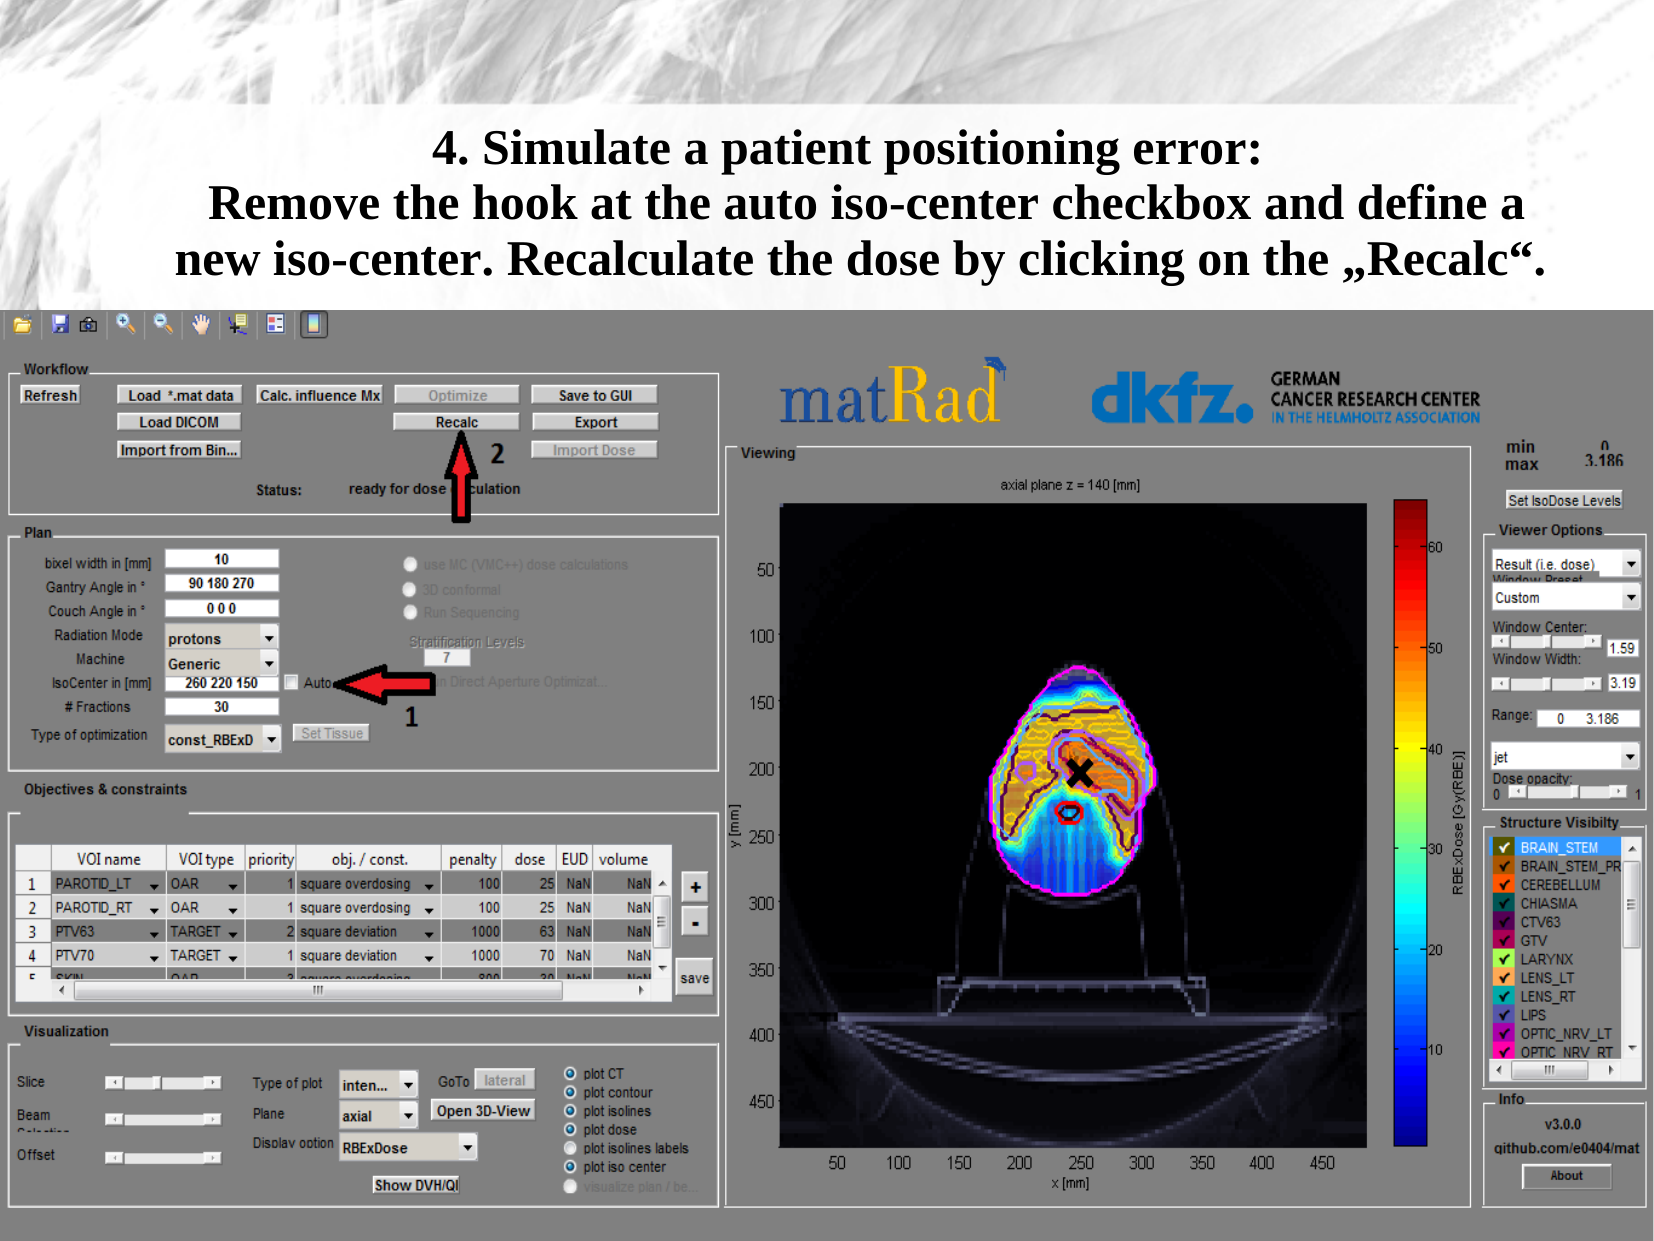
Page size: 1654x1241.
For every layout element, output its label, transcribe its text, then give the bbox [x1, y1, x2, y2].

picture [0, 0, 1654, 1241]
title 4. Simulate a patient positioning error: Remove the hook at the auto iso-center checkbox and define a new iso-center. Recalculate the dose by clicking on the „Recalc“. [85, 99, 1574, 307]
